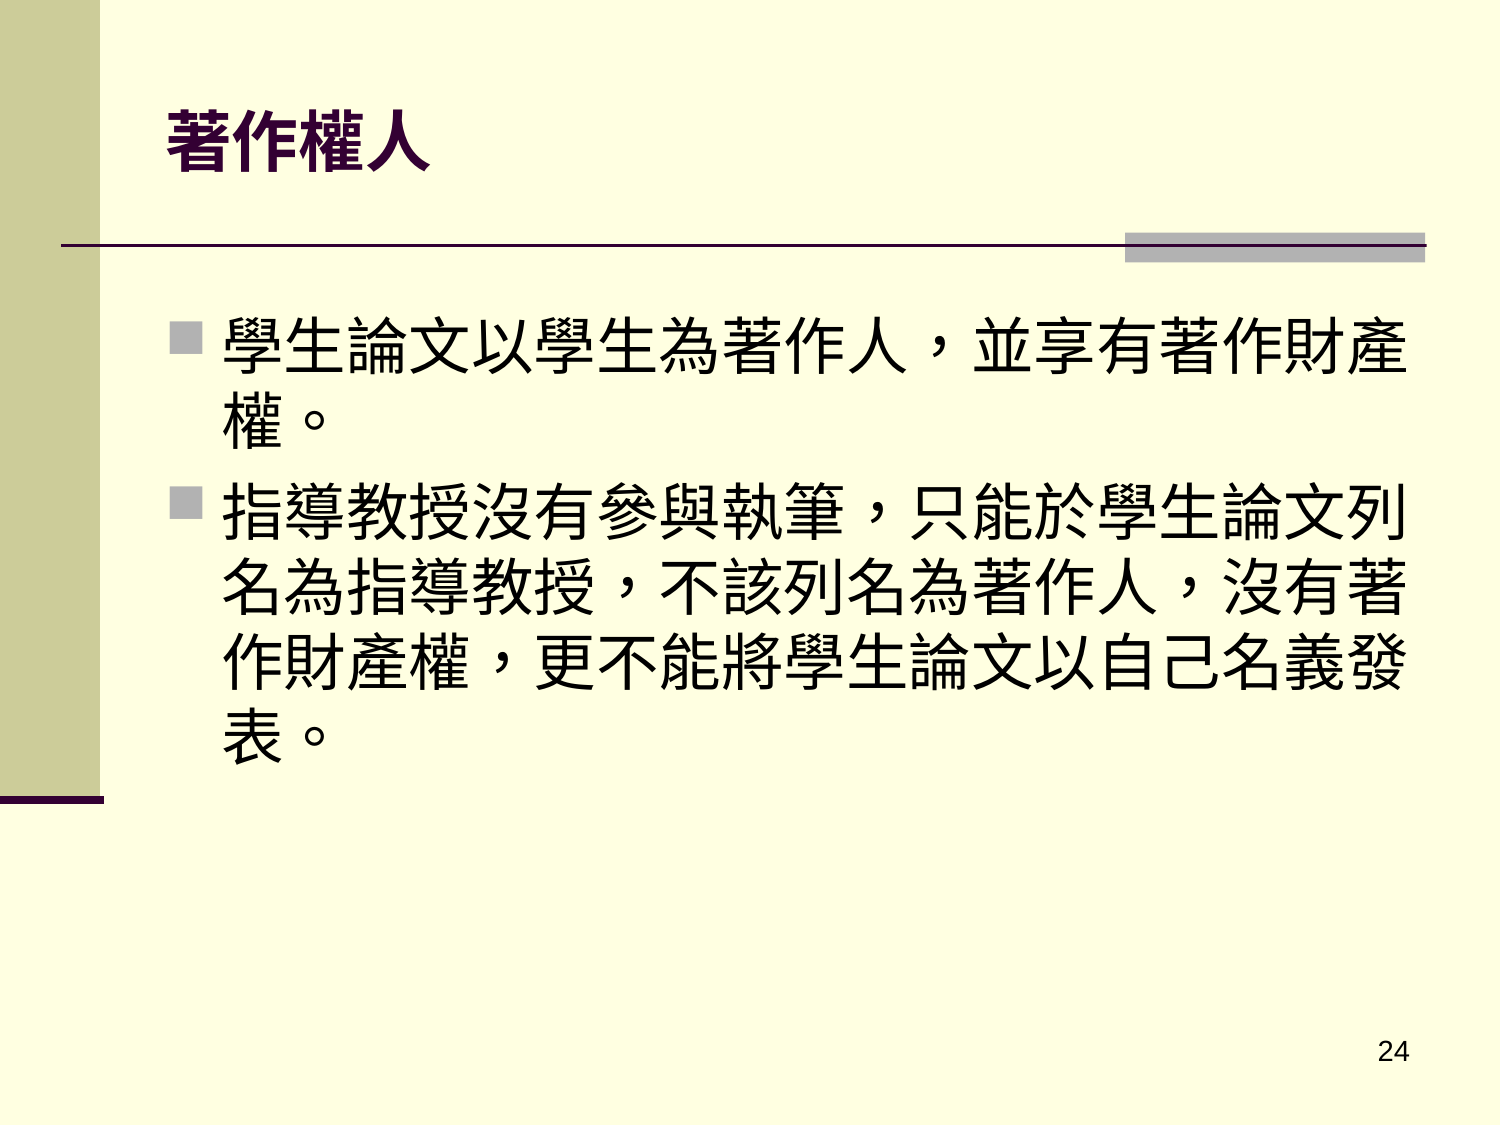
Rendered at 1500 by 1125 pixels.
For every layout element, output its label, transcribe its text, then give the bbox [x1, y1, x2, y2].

list 學生論文以學生為著作人，並享有著作財產權。 指導教授沒有參與執筆，只能於學生論文列名為指導教授，不該列名為著作人，沒有著作財產權，更不能將學生論文以自己名義發表。 [150, 299, 1426, 1001]
text_box <編號> [1074, 1024, 1426, 1103]
title 著作權人 [150, 45, 1426, 234]
